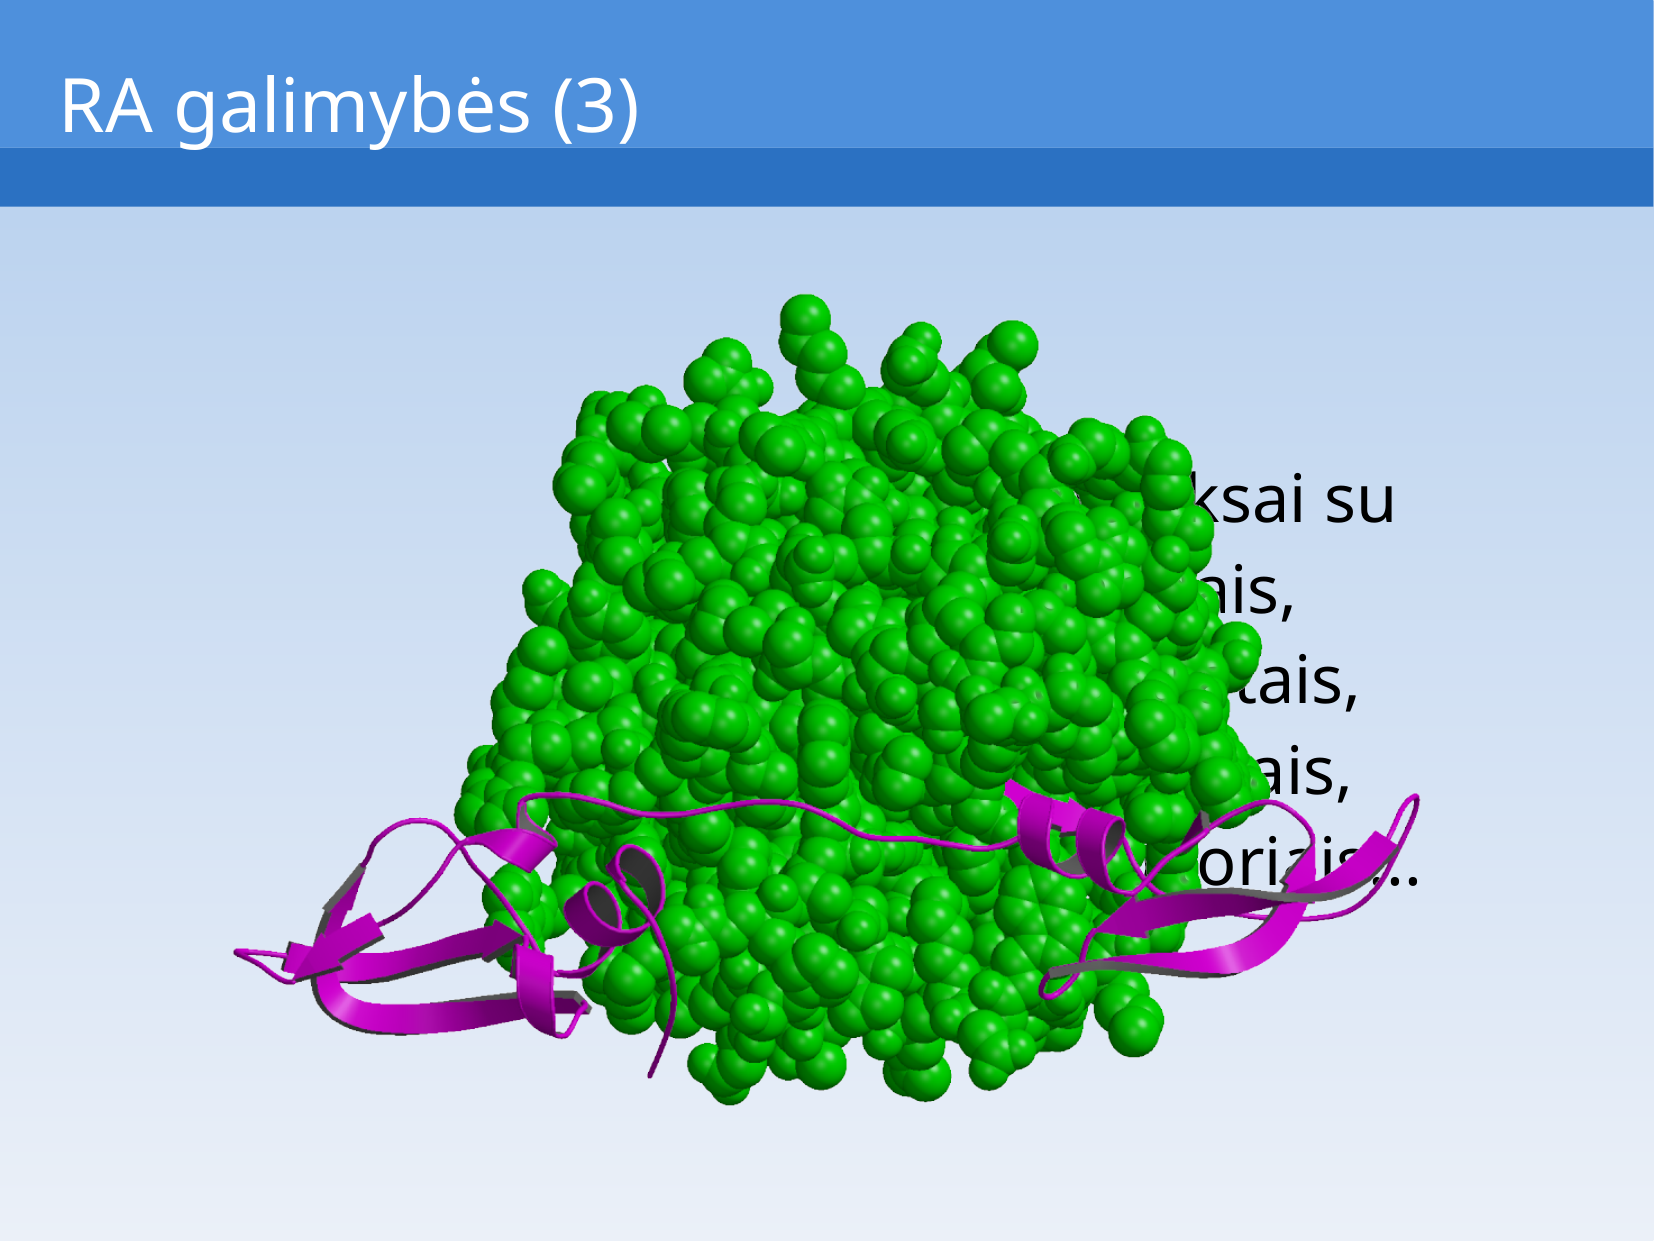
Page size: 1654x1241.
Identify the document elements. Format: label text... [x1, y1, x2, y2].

picture [82, 290, 1236, 1109]
title RA galimybės (3) [59, 29, 1418, 178]
list Kompleksai su ligandais, substratais, produktais, inhibitoriais... [856, 451, 1583, 1241]
